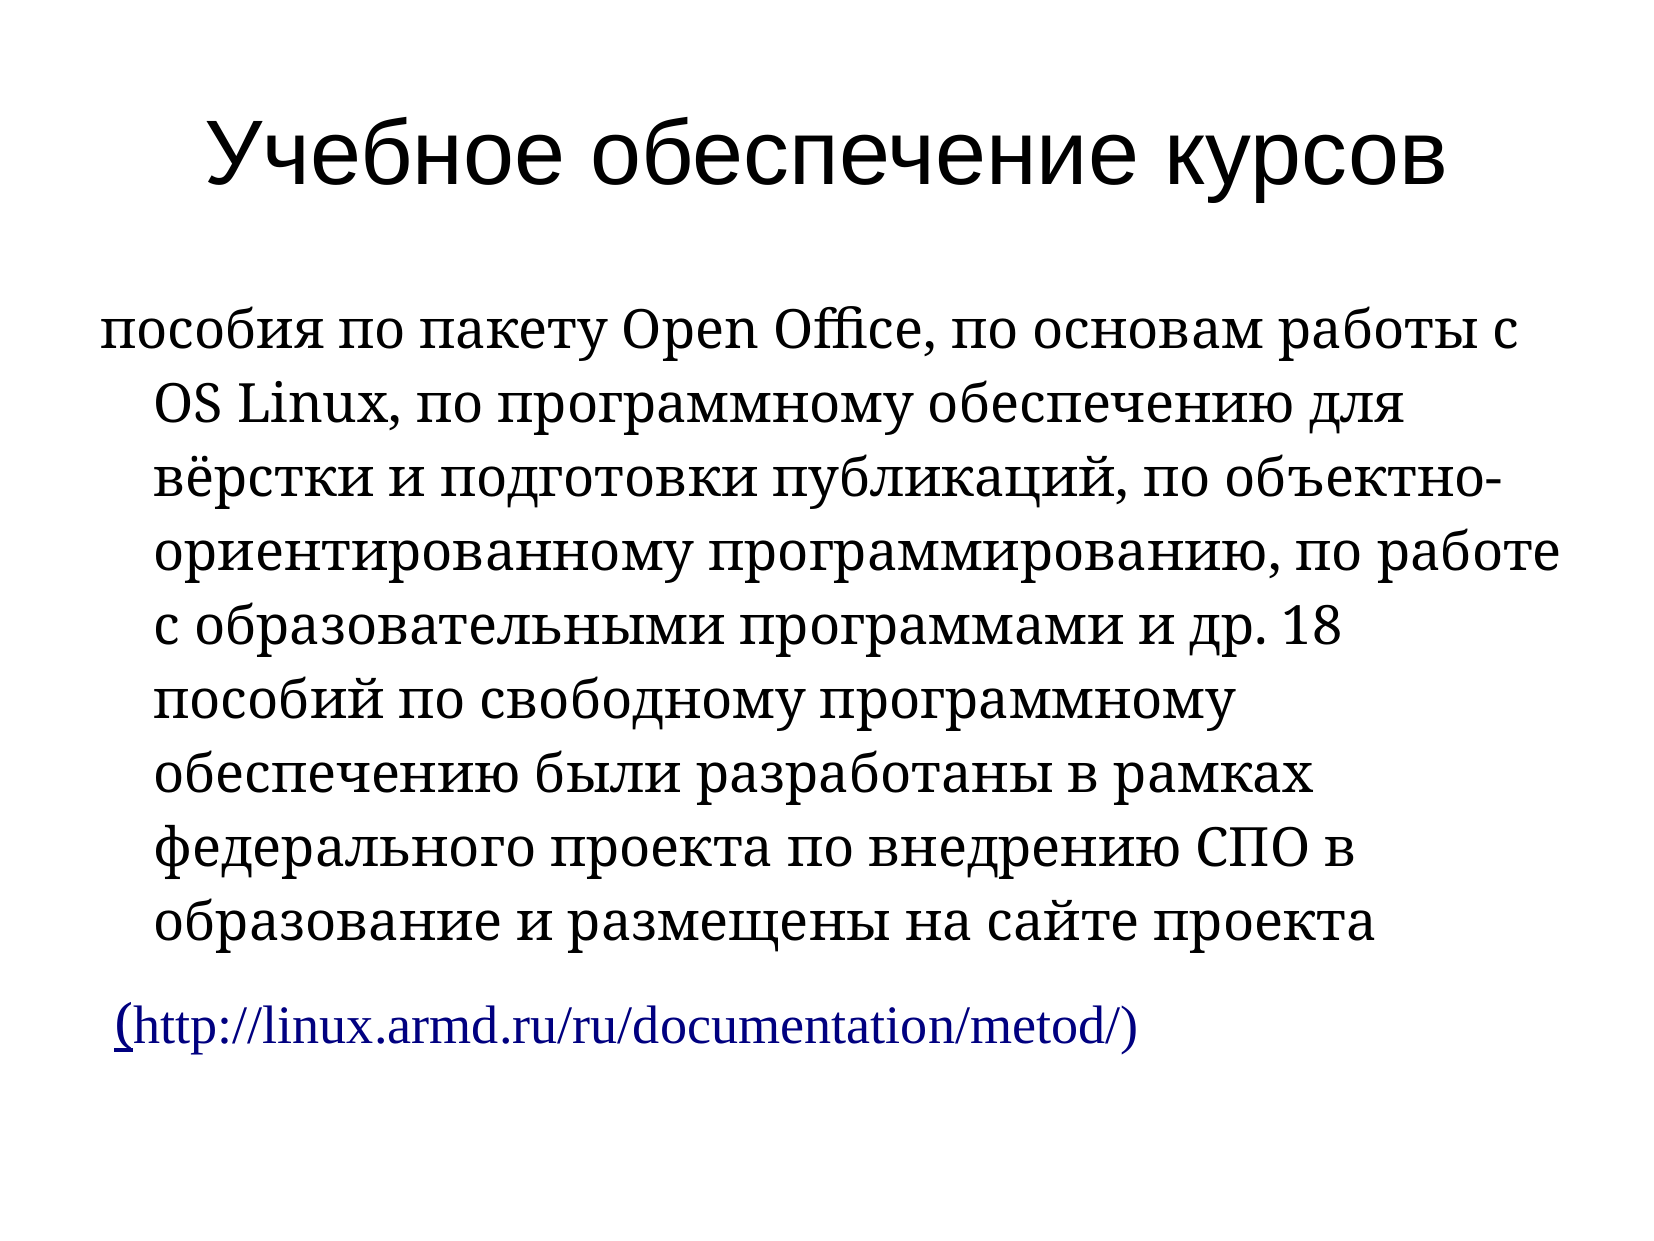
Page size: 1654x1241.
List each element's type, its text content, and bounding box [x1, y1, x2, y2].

list пособия по пакету Open Office, по основам работы с OS Linux, по программному обеспечению для вёрстки и подготовки публикаций, по объектно-ориентированному программированию, по работе с образовательными программами и др. 18 пособий по свободному программному обеспечению были разработаны в рамках федерального проекта по внедрению СПО в образование и размещены на сайте проекта (http://linux.armd.ru/ru/documentation/metod/) [82, 290, 1571, 1109]
title Учебное обеспечение курсов [82, 49, 1571, 257]
